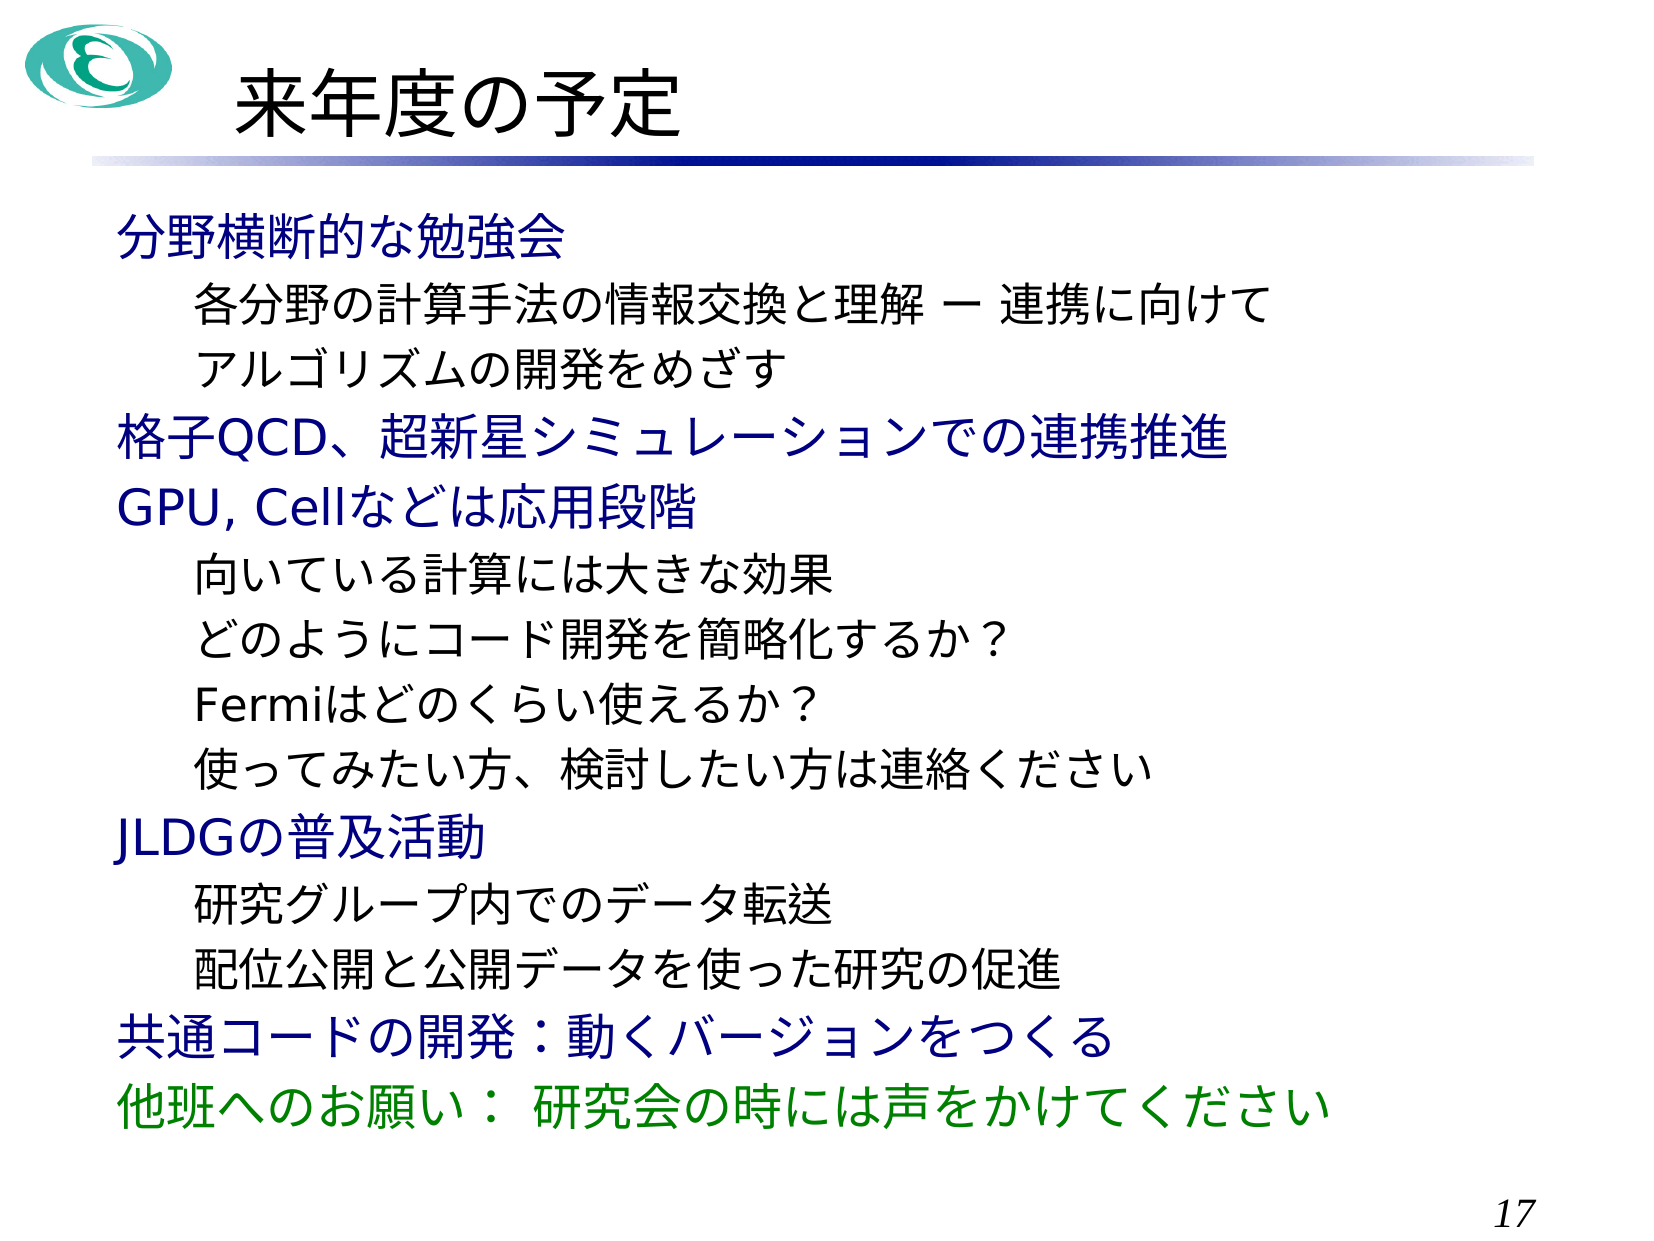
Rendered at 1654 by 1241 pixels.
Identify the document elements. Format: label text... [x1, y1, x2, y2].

picture [92, 156, 1534, 166]
title 来年度の予定 [233, 56, 1338, 155]
list 分野横断的な勉強会 各分野の計算手法の情報交換と理解 ー 連携に向けて アルゴリズムの開発をめざす 格子QCD、超新星シミュレーションでの連携推進 GPU, Cellなどは応用段階 向いている計算には大きな効果 どのようにコード開発を簡略化するか？ Fermiはどのくらい使えるか？ 使ってみたい方、検討したい方は連絡ください JLDGの普及活動 研究グループ内でのデータ転送 配位公開と公開データを使った研究の促進 共通コードの開発：動くバージョンをつくる 他班へのお願い： 研究会の時には声をかけてください [98, 208, 1551, 1138]
picture [19, 16, 178, 116]
